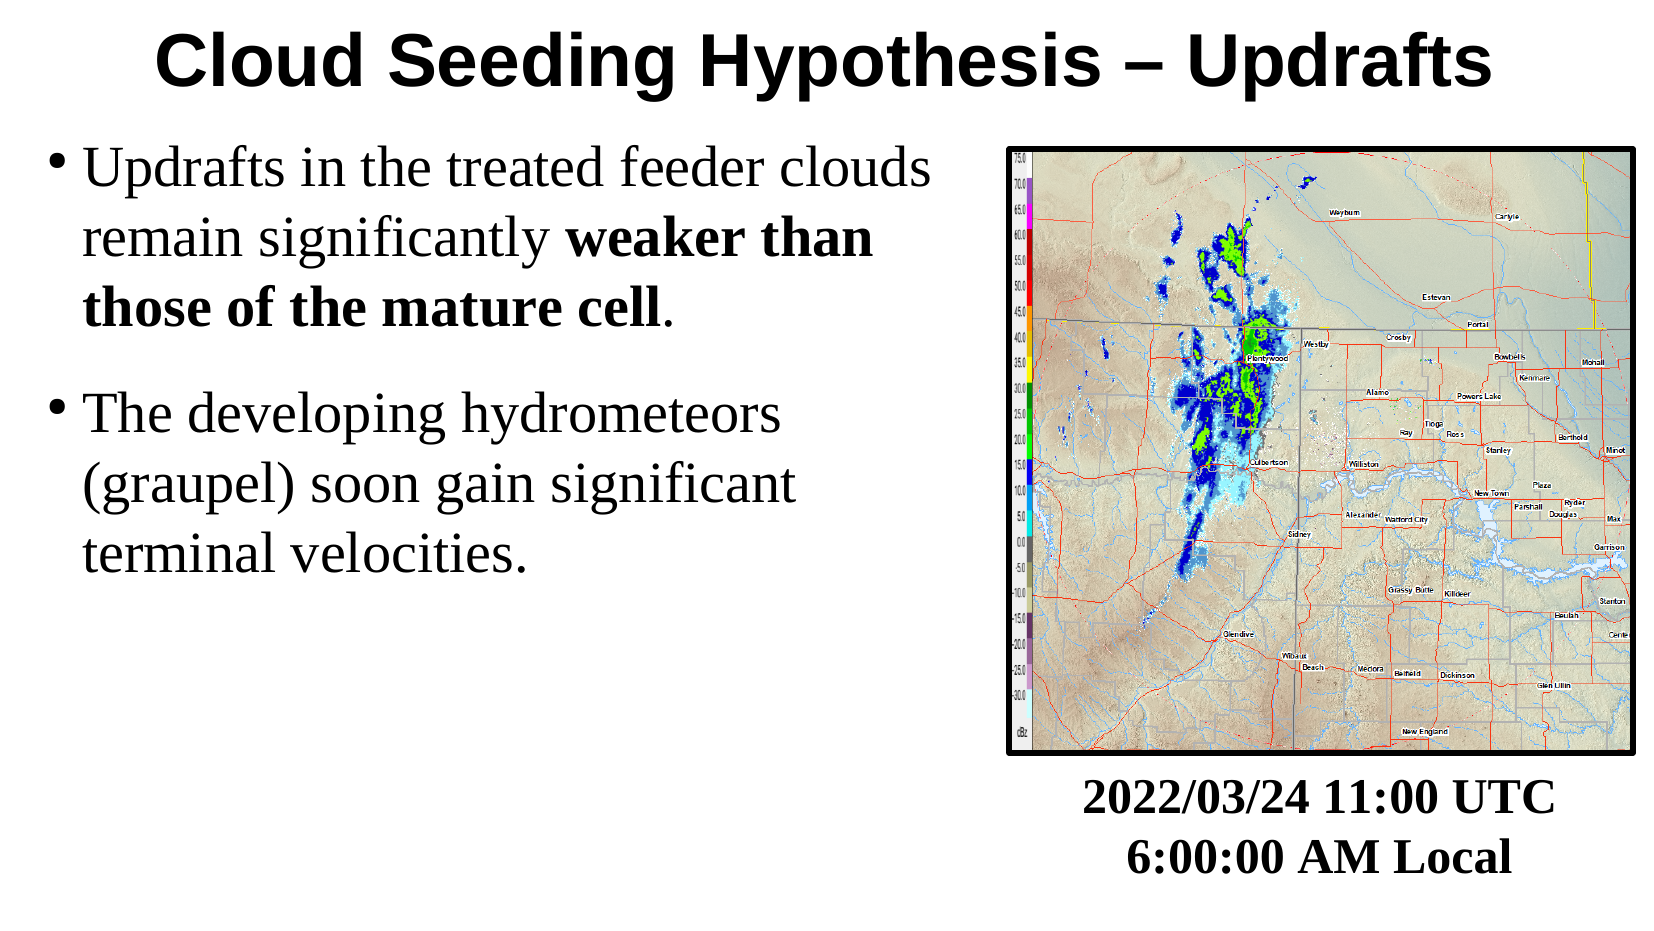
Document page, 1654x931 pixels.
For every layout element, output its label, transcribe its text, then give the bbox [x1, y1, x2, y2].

text_box 2022/03/24 11:00 UTC 6:00:00 AM Local [1000, 762, 1639, 901]
title Cloud Seeding Hypothesis – Updrafts [0, 5, 1654, 107]
picture [1012, 152, 1630, 751]
text_box Updrafts in the treated feeder clouds remain significantly weaker than those of the mature cell. The developing hydrometeors (graupel) soon gain significant terminal velocities. [4, 120, 976, 592]
